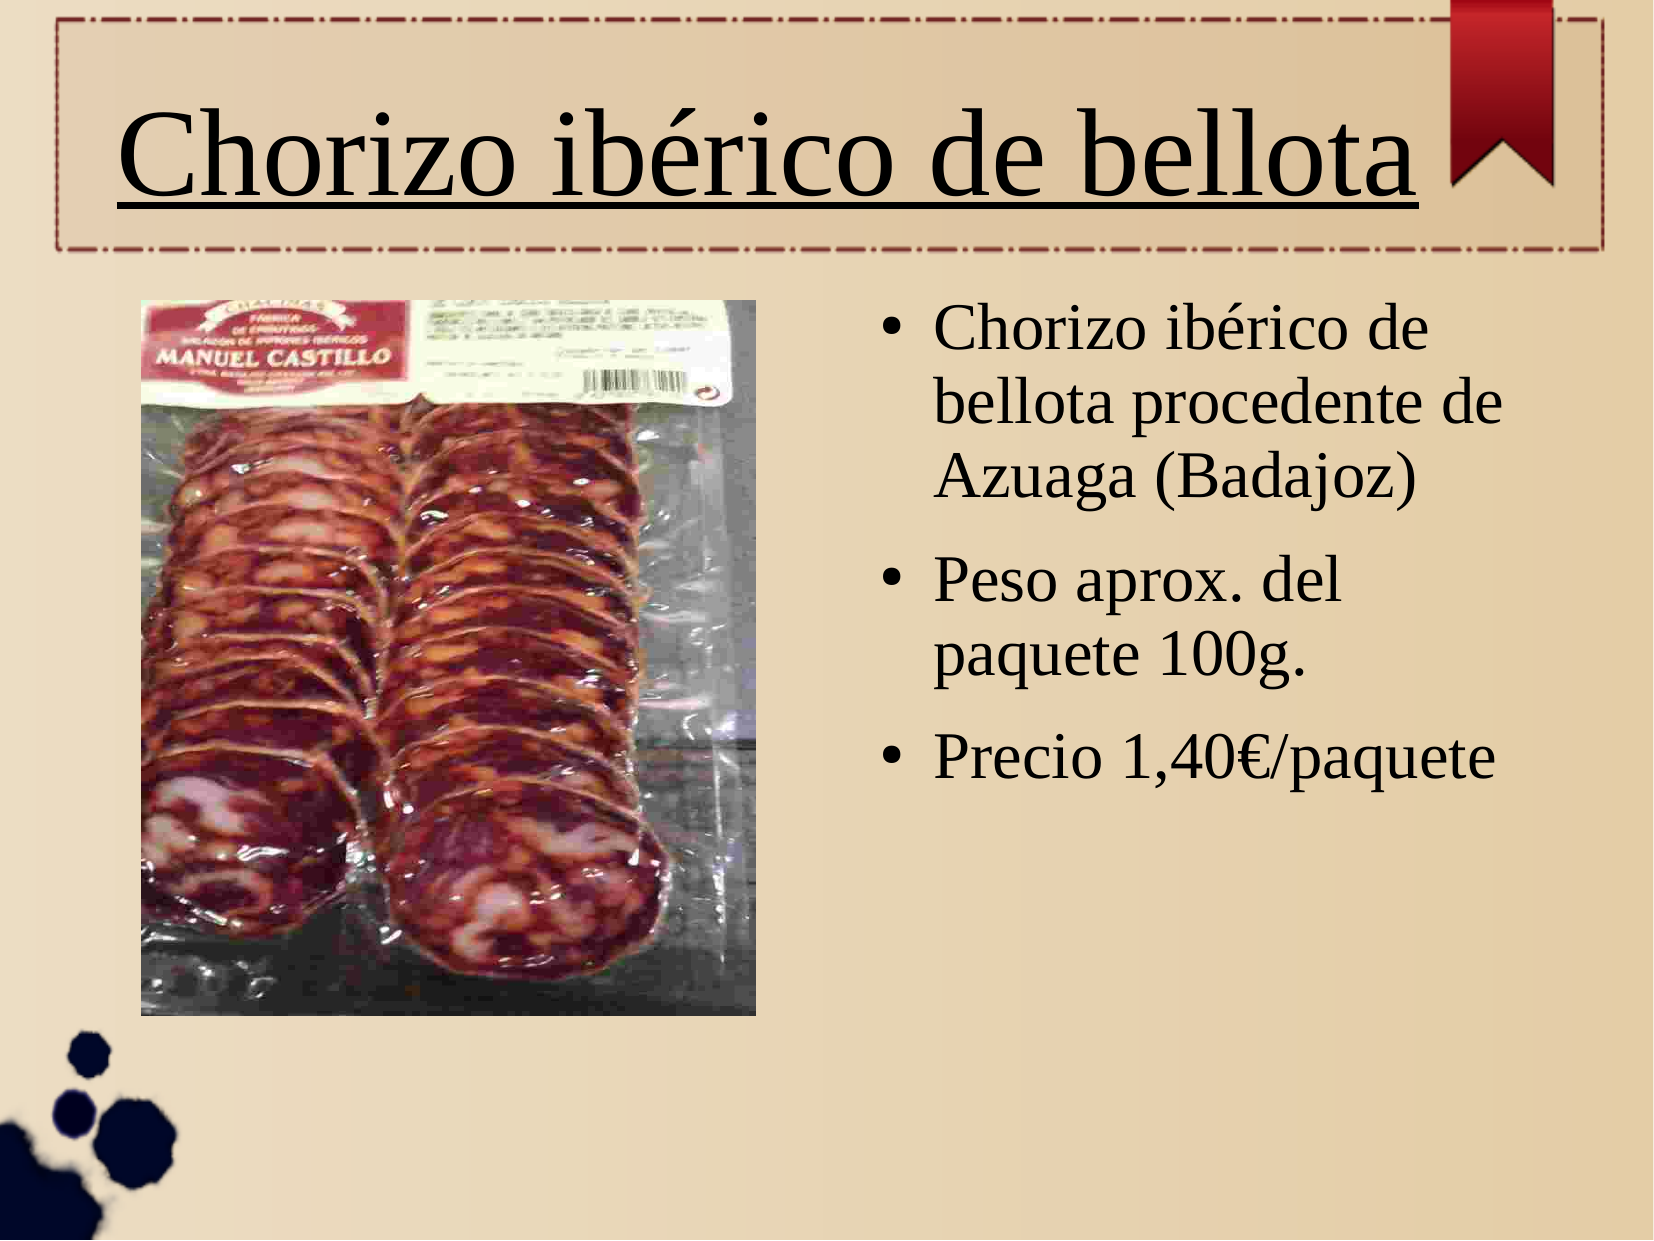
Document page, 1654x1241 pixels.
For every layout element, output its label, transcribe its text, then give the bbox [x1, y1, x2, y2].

title Chorizo ibérico de bellota [82, 49, 1453, 257]
list Chorizo ibérico de bellota procedente de Azuaga (Badajoz) Peso aprox. del paquete 100g. Precio 1,40€/paquete [862, 290, 1539, 1010]
picture [0, 0, 1654, 1240]
